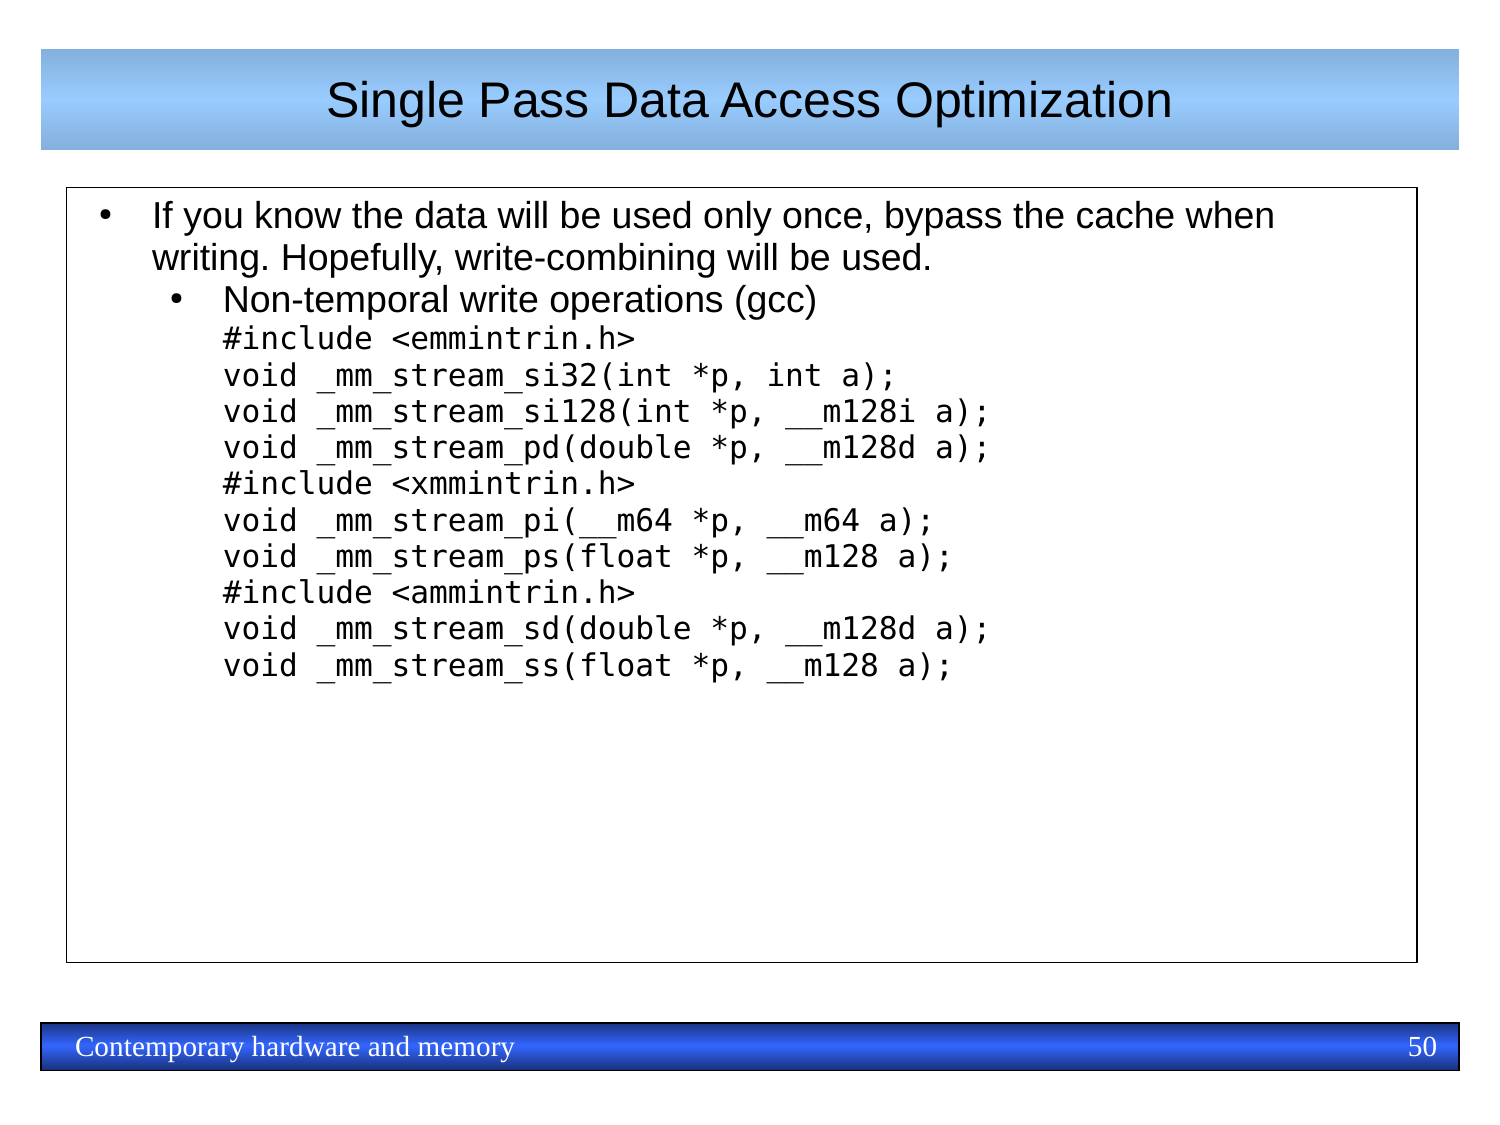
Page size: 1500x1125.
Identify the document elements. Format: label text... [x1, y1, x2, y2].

title Single Pass Data Access Optimization [41, 49, 1459, 150]
list If you know the data will be used only once, bypass the cache when writing. Hopefully, write-combining will be used. Non-temporal write operations (gcc) #include <emmintrin.h> void _mm_stream_si32(int *p, int a); void _mm_stream_si128(int *p, __m128i a); void _mm_stream_pd(double *p, __m128d a); #include <xmmintrin.h> void _mm_stream_pi(__m64 *p, __m64 a); void _mm_stream_ps(float *p, __m128 a); #include <ammintrin.h> void _mm_stream_sd(double *p, __m128d a); void _mm_stream_ss(float *p, __m128 a); [66, 187, 1418, 963]
